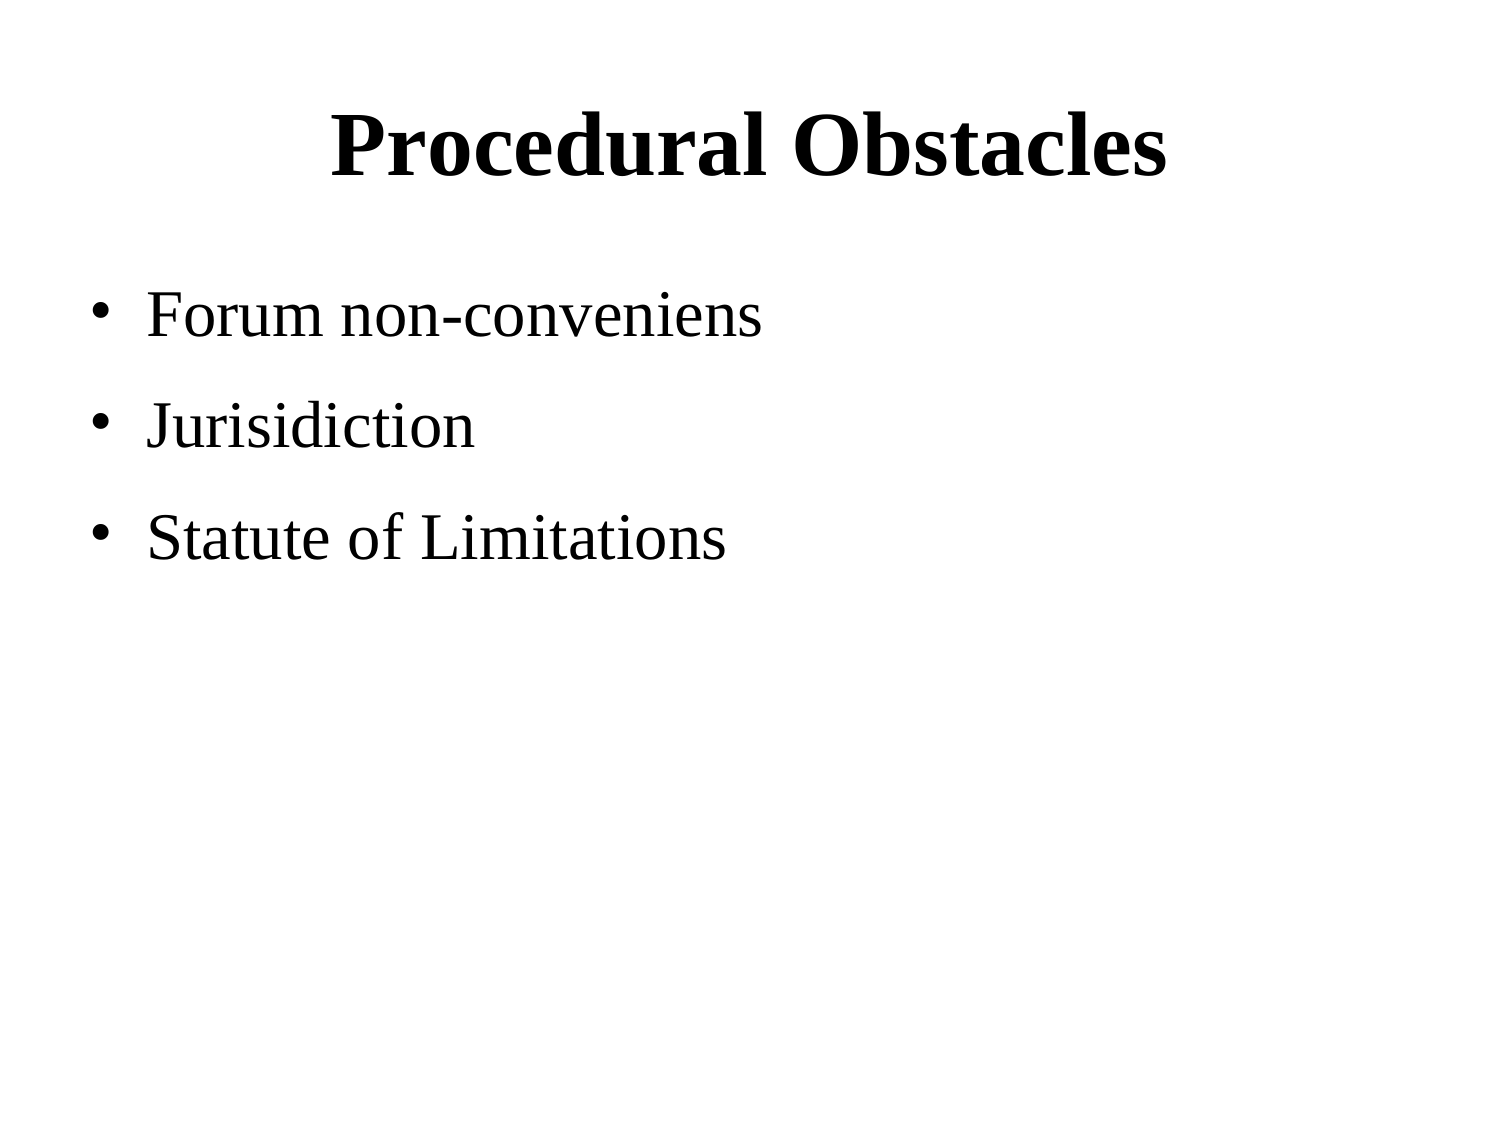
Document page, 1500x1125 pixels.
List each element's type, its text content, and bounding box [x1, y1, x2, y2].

title Procedural Obstacles [75, 45, 1426, 233]
list Forum non-conveniens Jurisidiction Statute of Limitations [75, 262, 1426, 1005]
